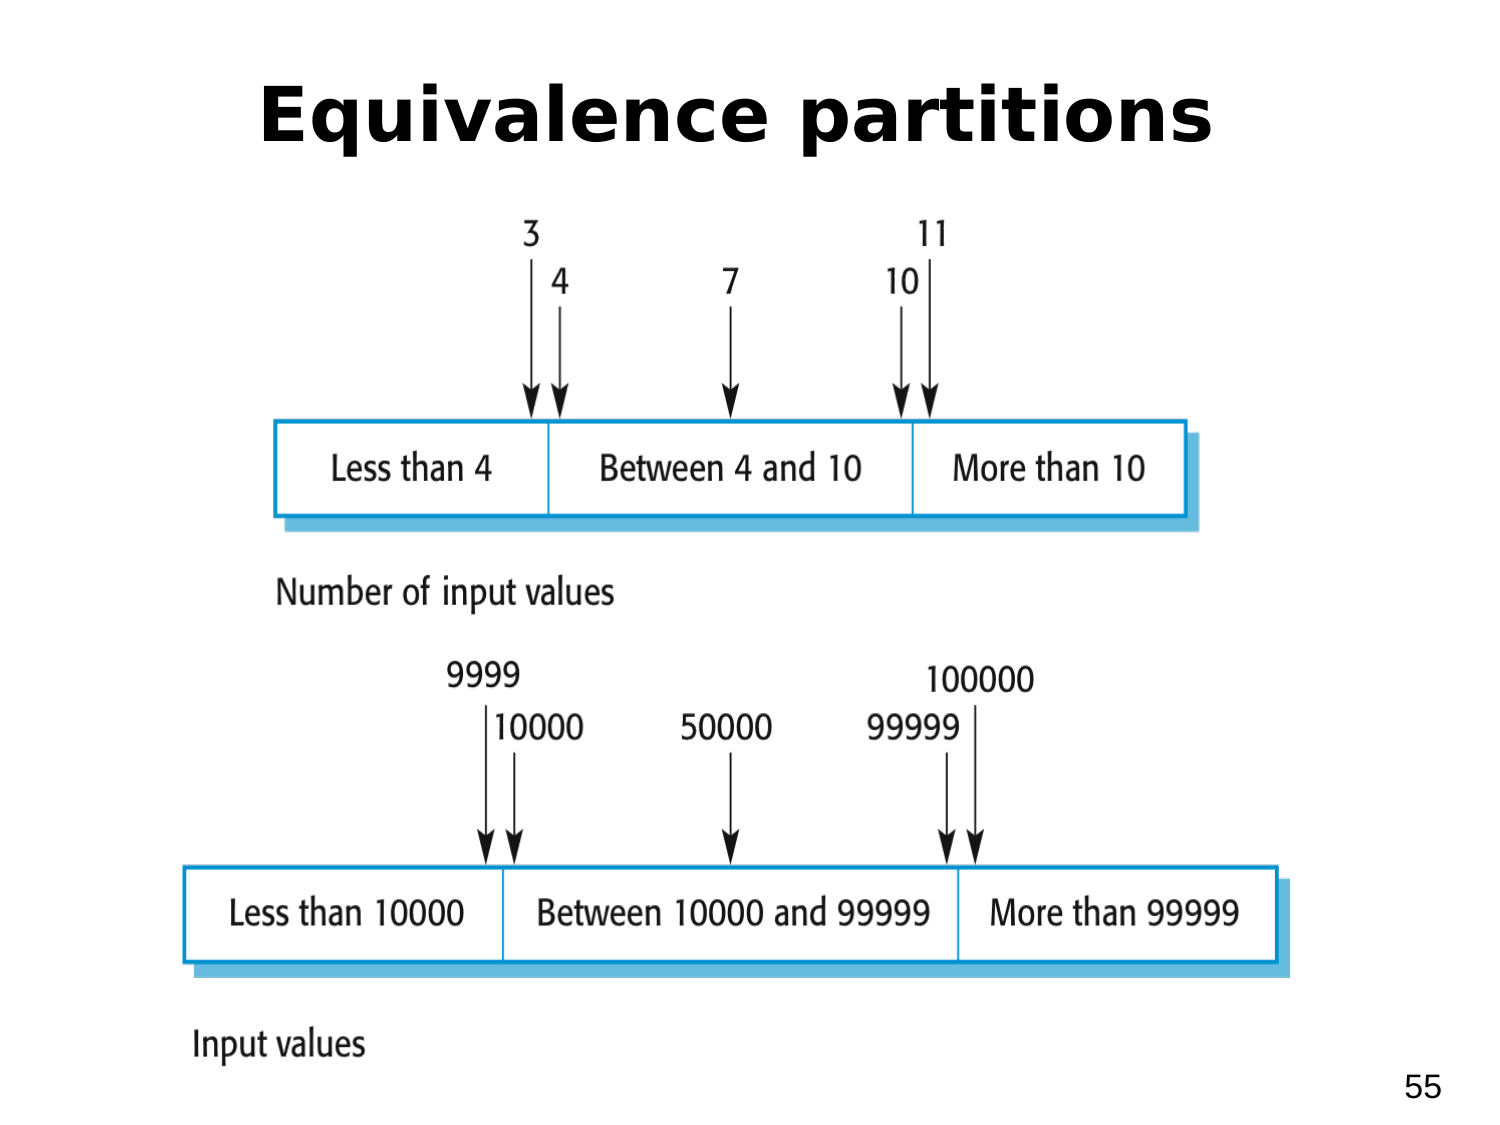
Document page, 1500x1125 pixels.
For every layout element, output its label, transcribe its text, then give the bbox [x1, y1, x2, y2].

picture [74, 203, 1395, 1075]
title Equivalence partitions [75, 44, 1425, 177]
